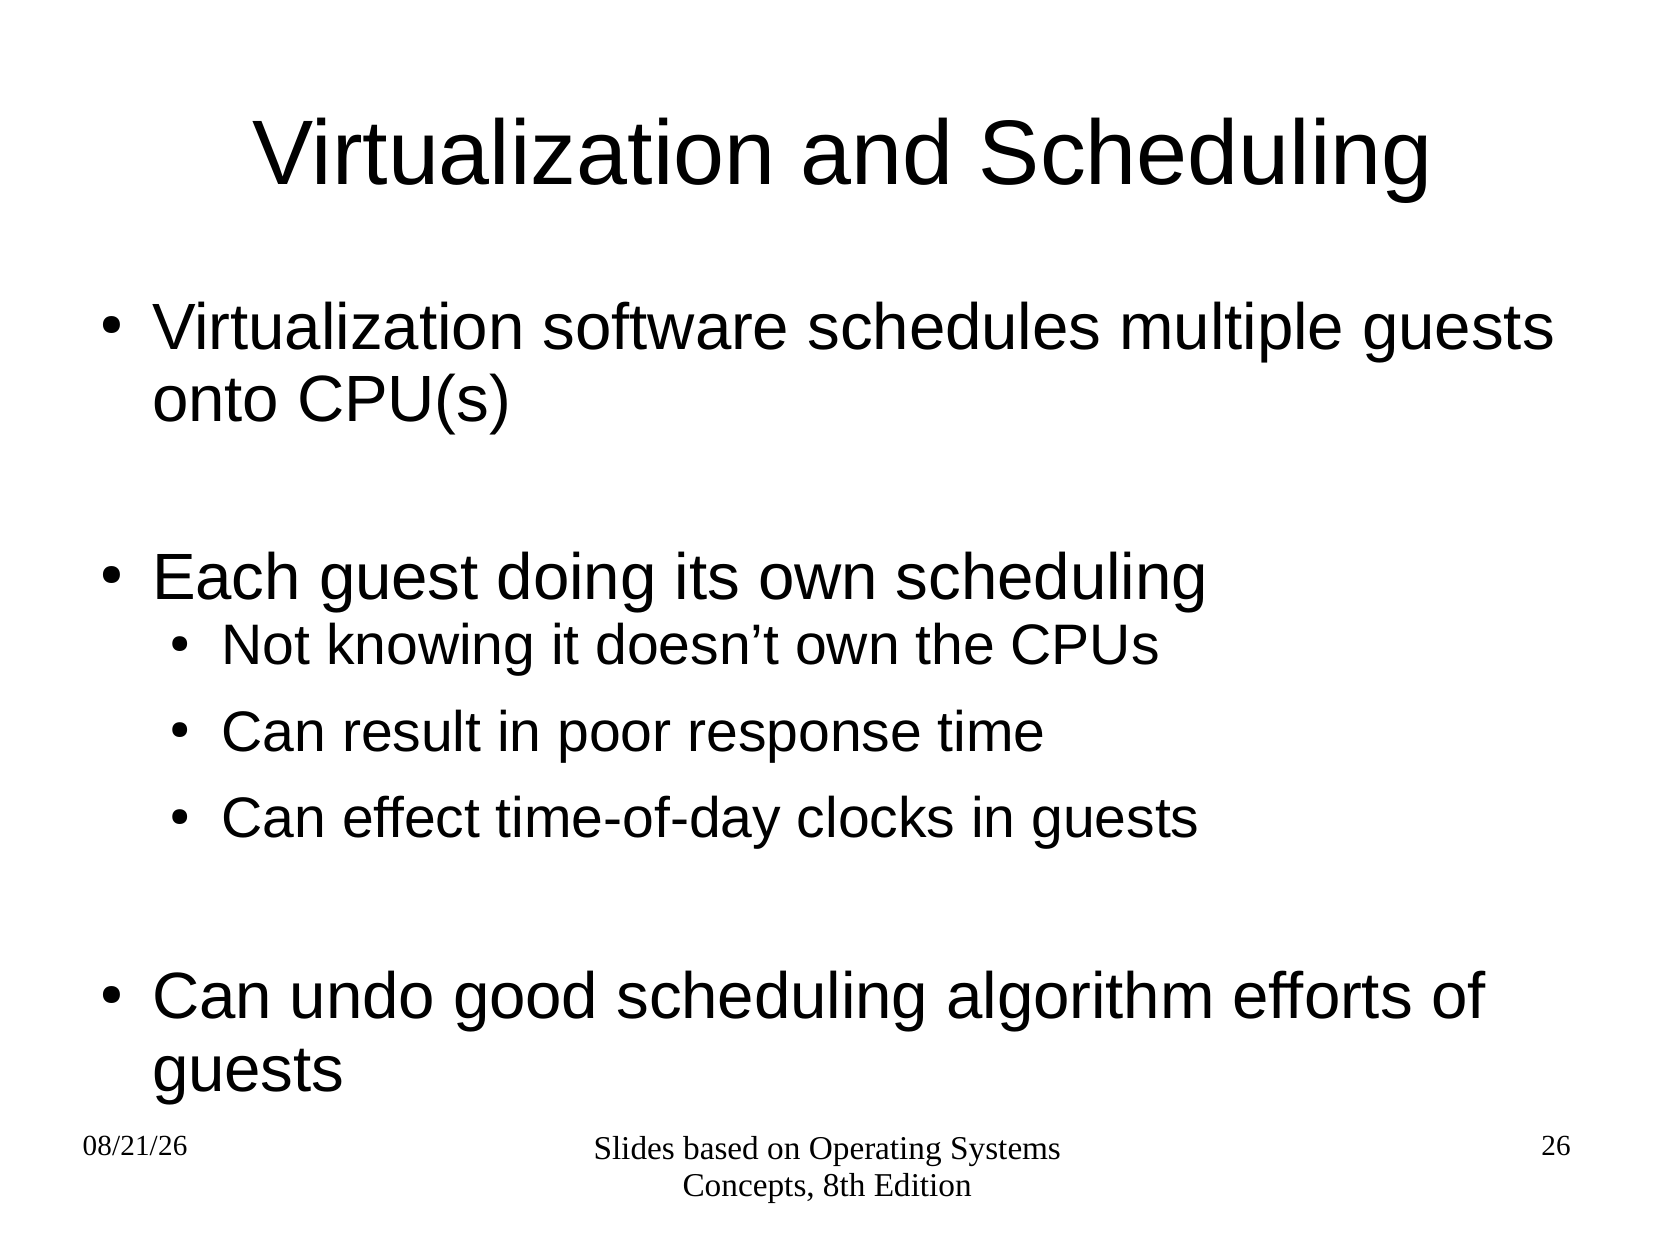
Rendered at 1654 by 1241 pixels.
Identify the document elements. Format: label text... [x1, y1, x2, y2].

title Virtualization and Scheduling [82, 49, 1571, 257]
list Virtualization software schedules multiple guests onto CPU(s) Each guest doing its own scheduling Not knowing it doesn’t own the CPUs Can result in poor response time Can effect time-of-day clocks in guests Can undo good scheduling algorithm efforts of guests [82, 290, 1571, 1109]
